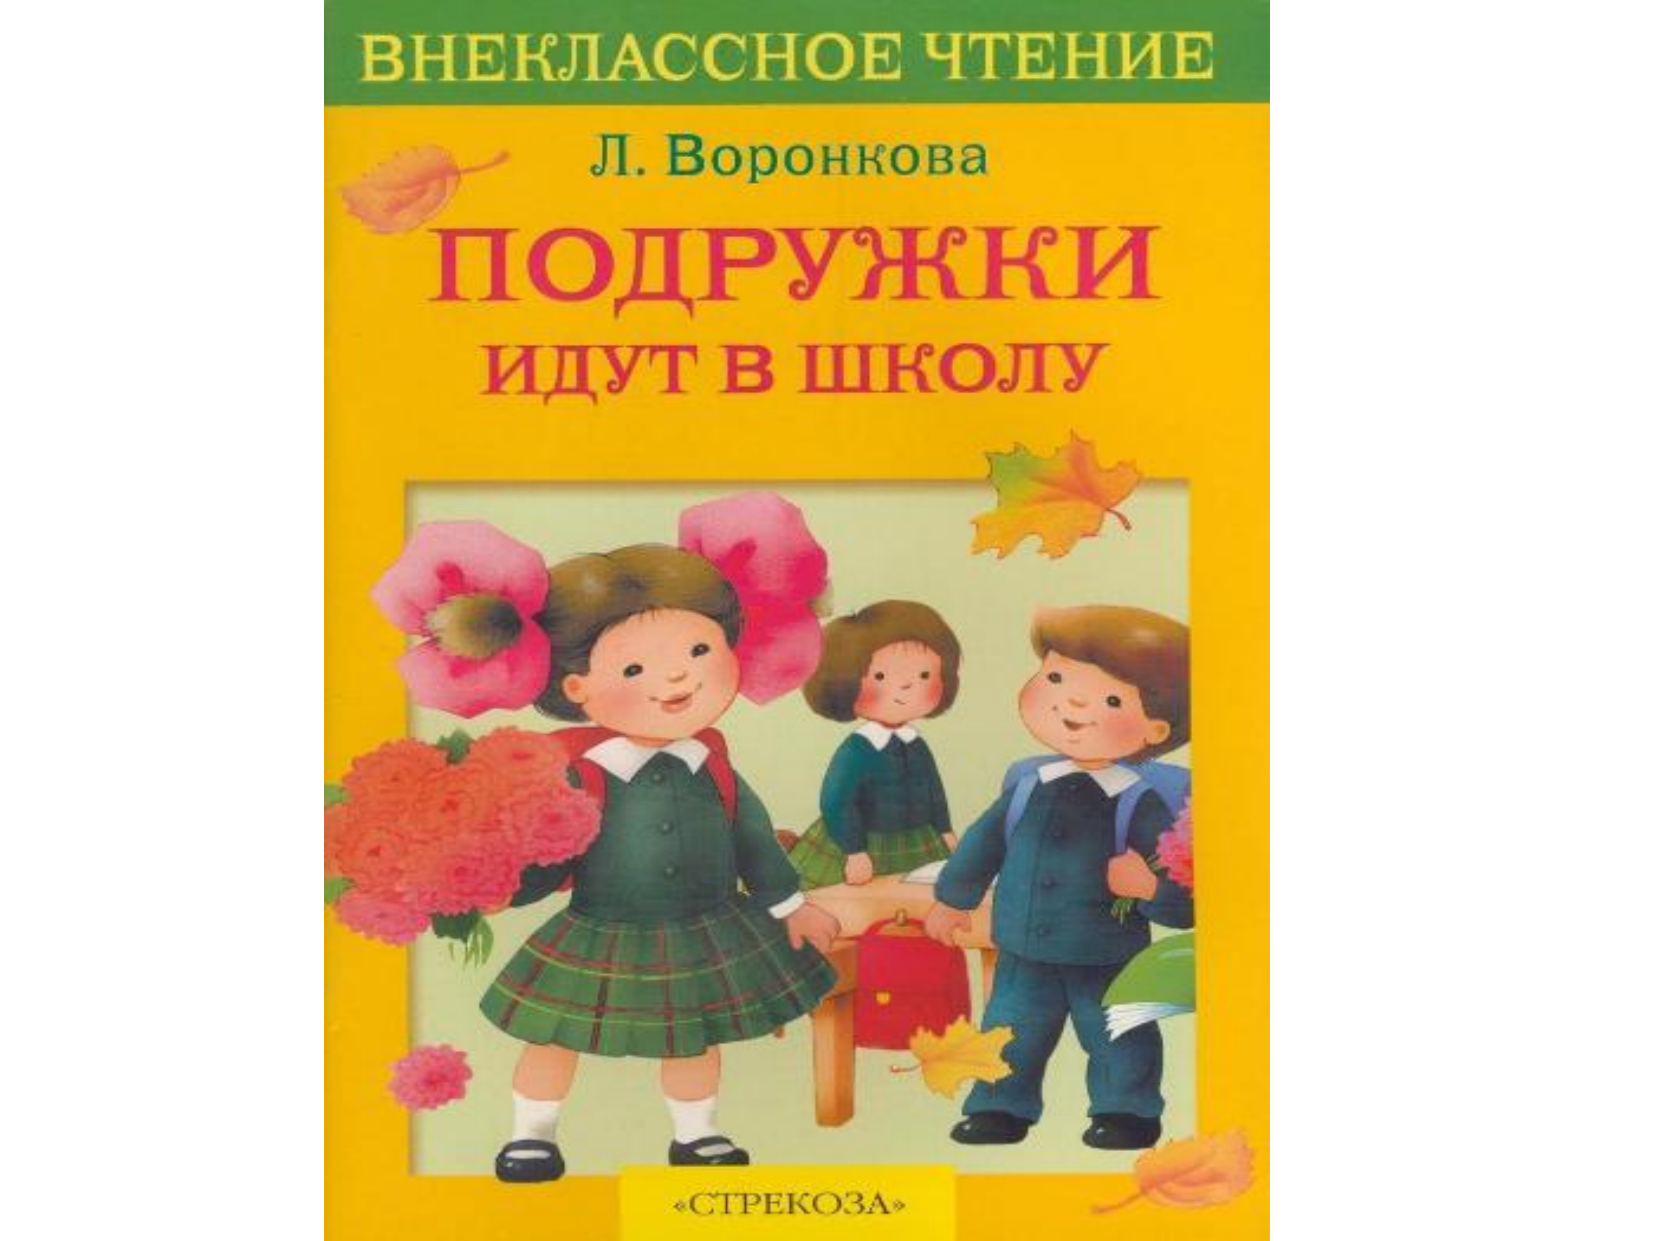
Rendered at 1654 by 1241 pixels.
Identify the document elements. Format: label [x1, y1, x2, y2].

picture [324, 0, 1270, 1241]
